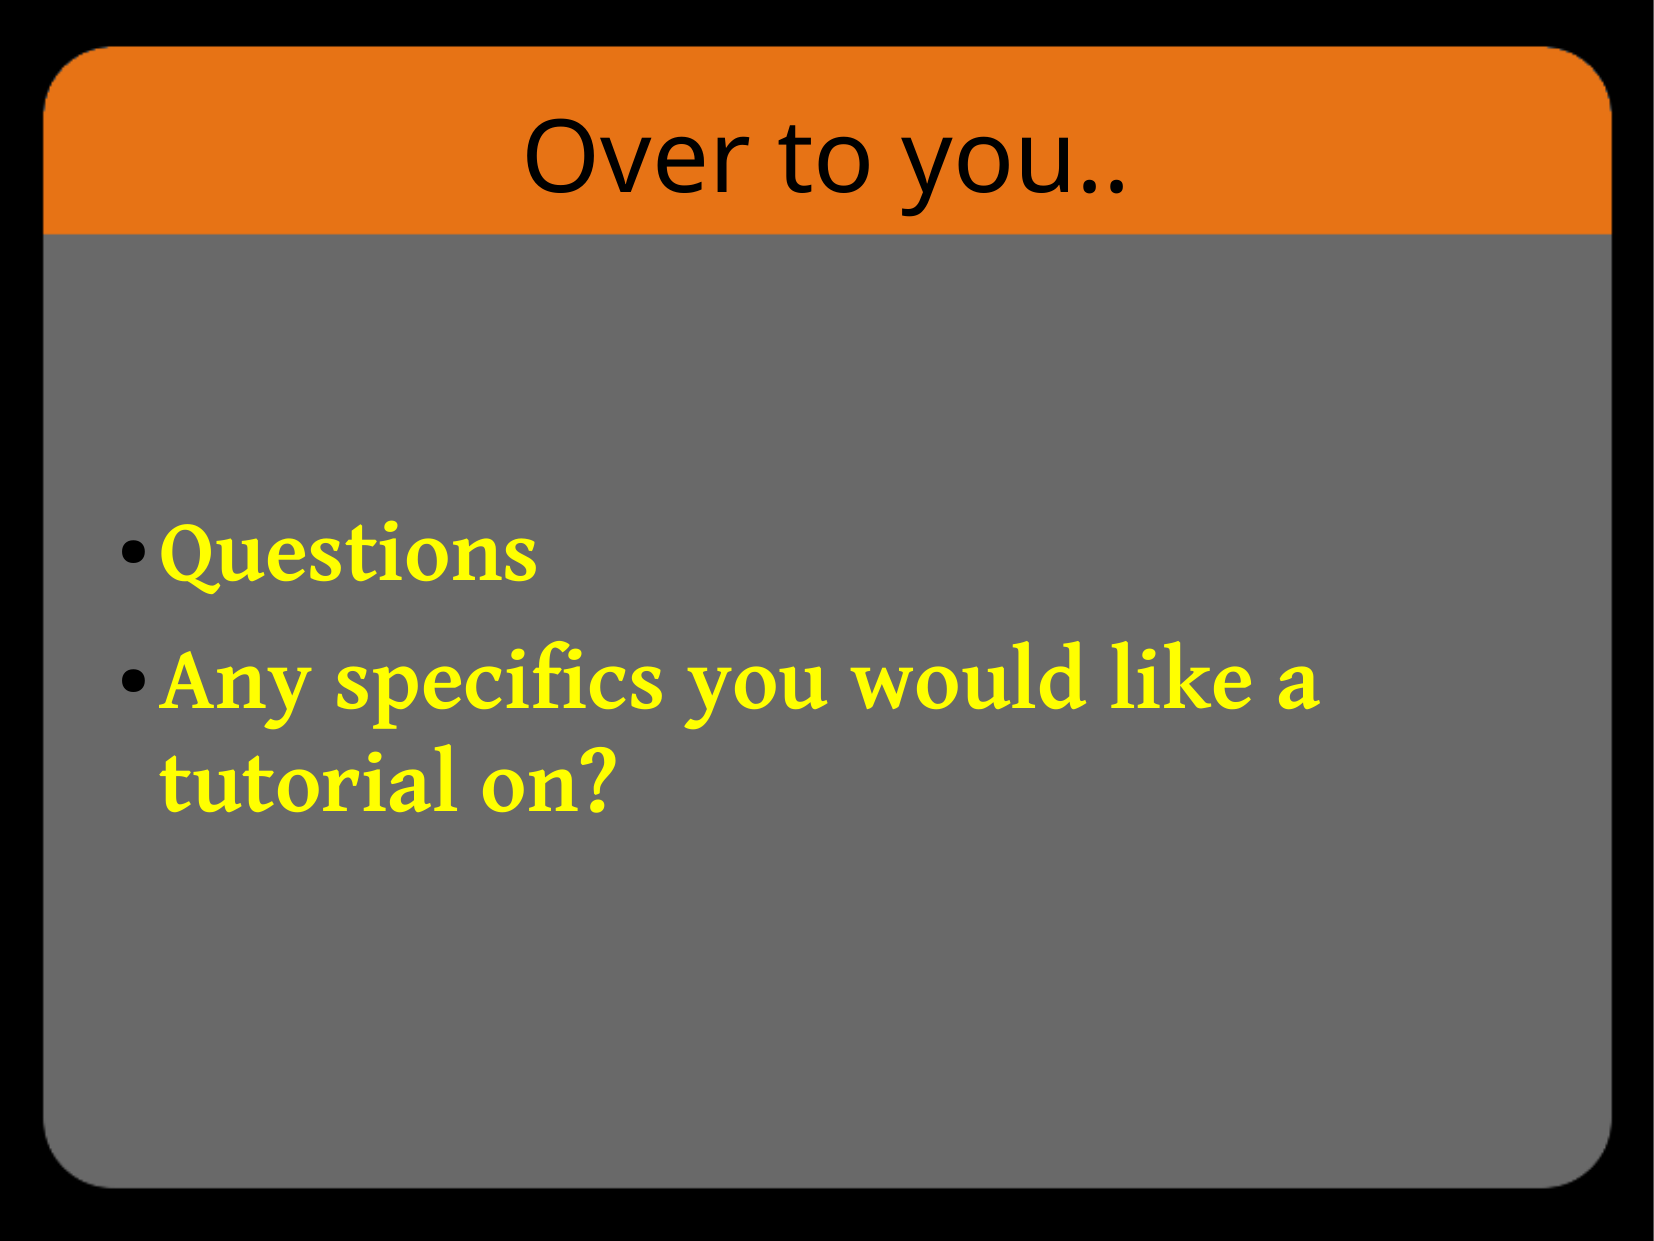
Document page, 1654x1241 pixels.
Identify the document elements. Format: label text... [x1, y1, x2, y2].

title Over to you.. [82, 49, 1571, 257]
list Questions Any specifics you would like a tutorial on? [103, 502, 1560, 839]
picture [0, 0, 1654, 1241]
